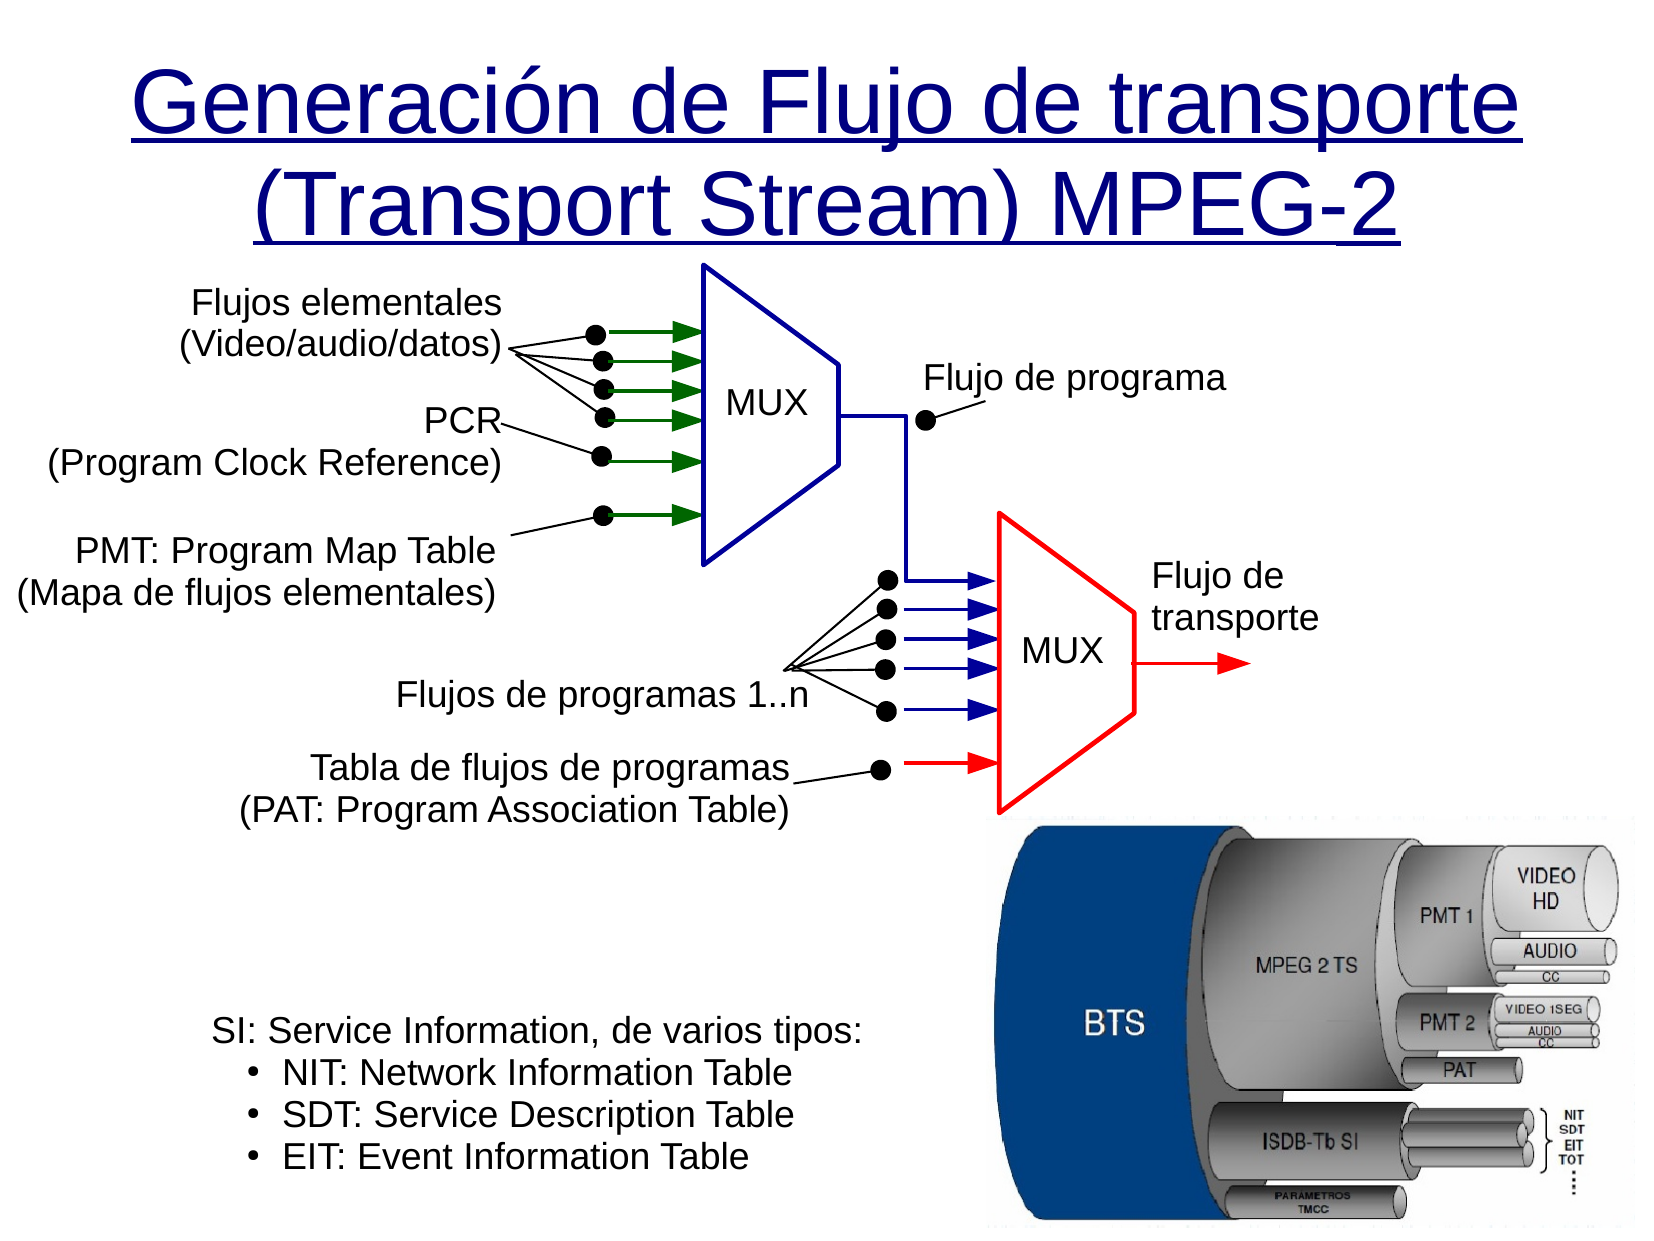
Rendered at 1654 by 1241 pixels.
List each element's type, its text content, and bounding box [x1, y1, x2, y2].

chart [11, 244, 1337, 850]
title Generación de Flujo de transporte (Transport Stream) MPEG-2 [82, 49, 1571, 257]
text_box SI: Service Information, de varios tipos: NIT: Network Information Table SDT: Service Description Table EIT: Event Information Table [196, 1001, 878, 1185]
picture [986, 816, 1635, 1228]
